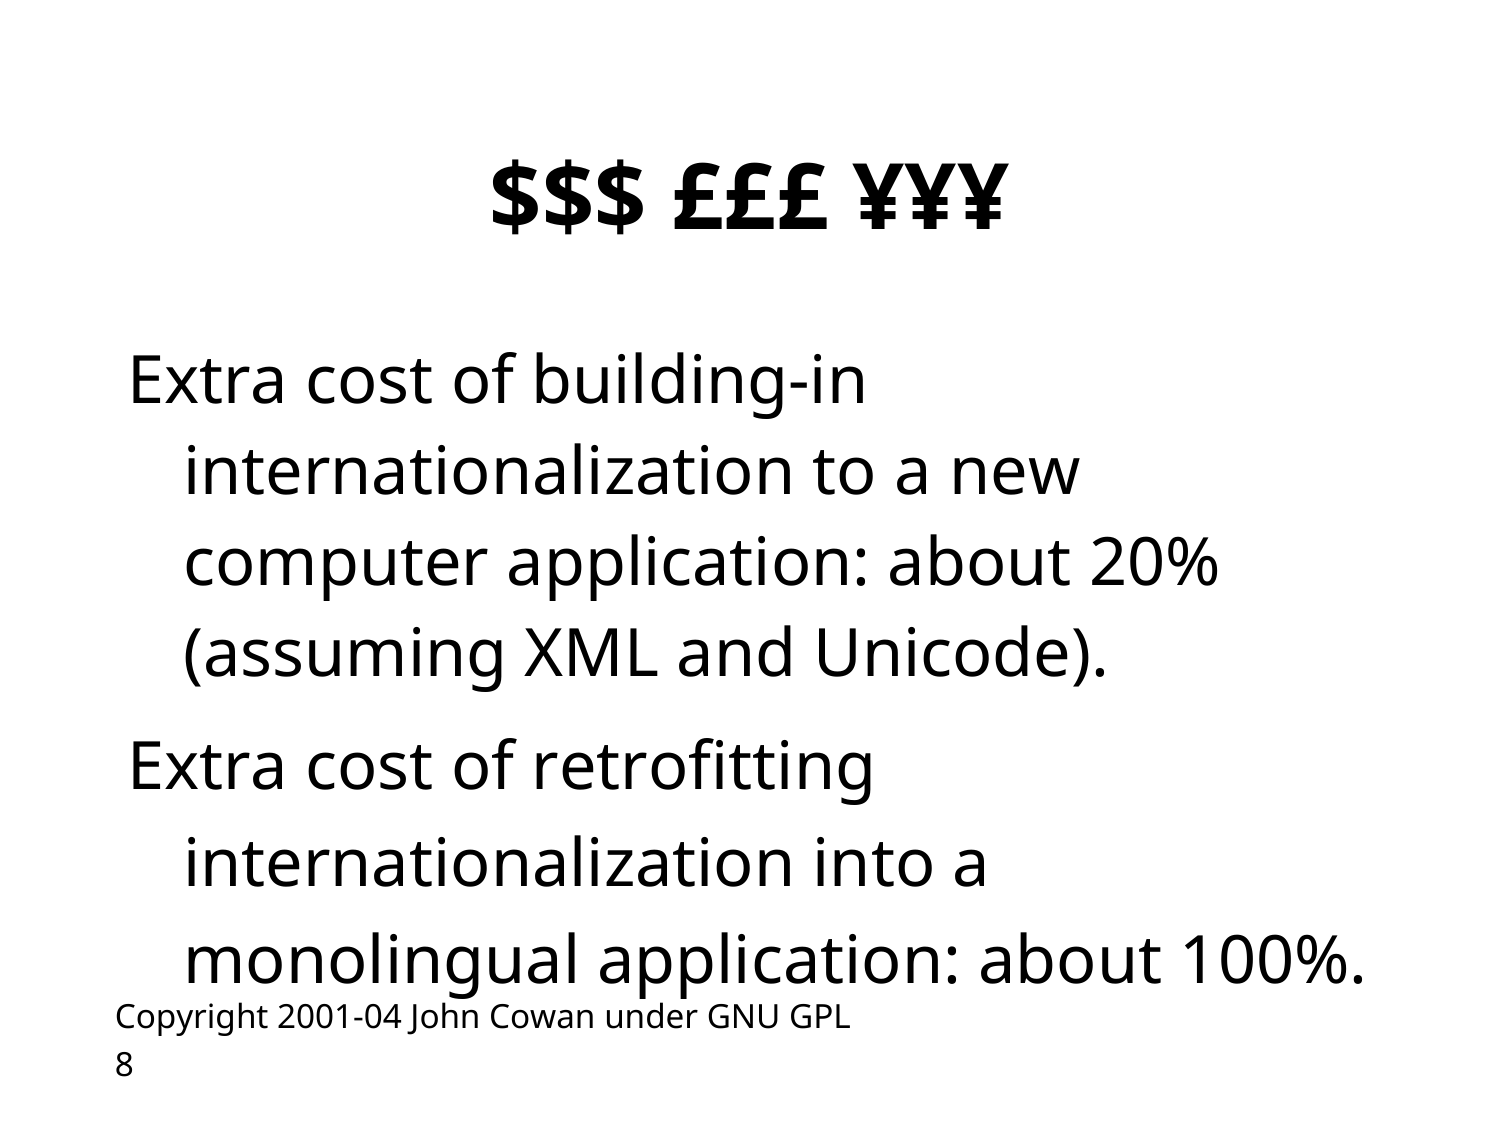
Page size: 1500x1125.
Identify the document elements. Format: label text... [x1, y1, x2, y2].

list Extra cost of building-in internationalization to a new computer application: about 20% (assuming XML and Unicode). Extra cost of retrofitting internationalization into a monolingual application: about 100%. [112, 324, 1388, 1000]
title $$$ £££ ¥¥¥ [112, 99, 1388, 288]
